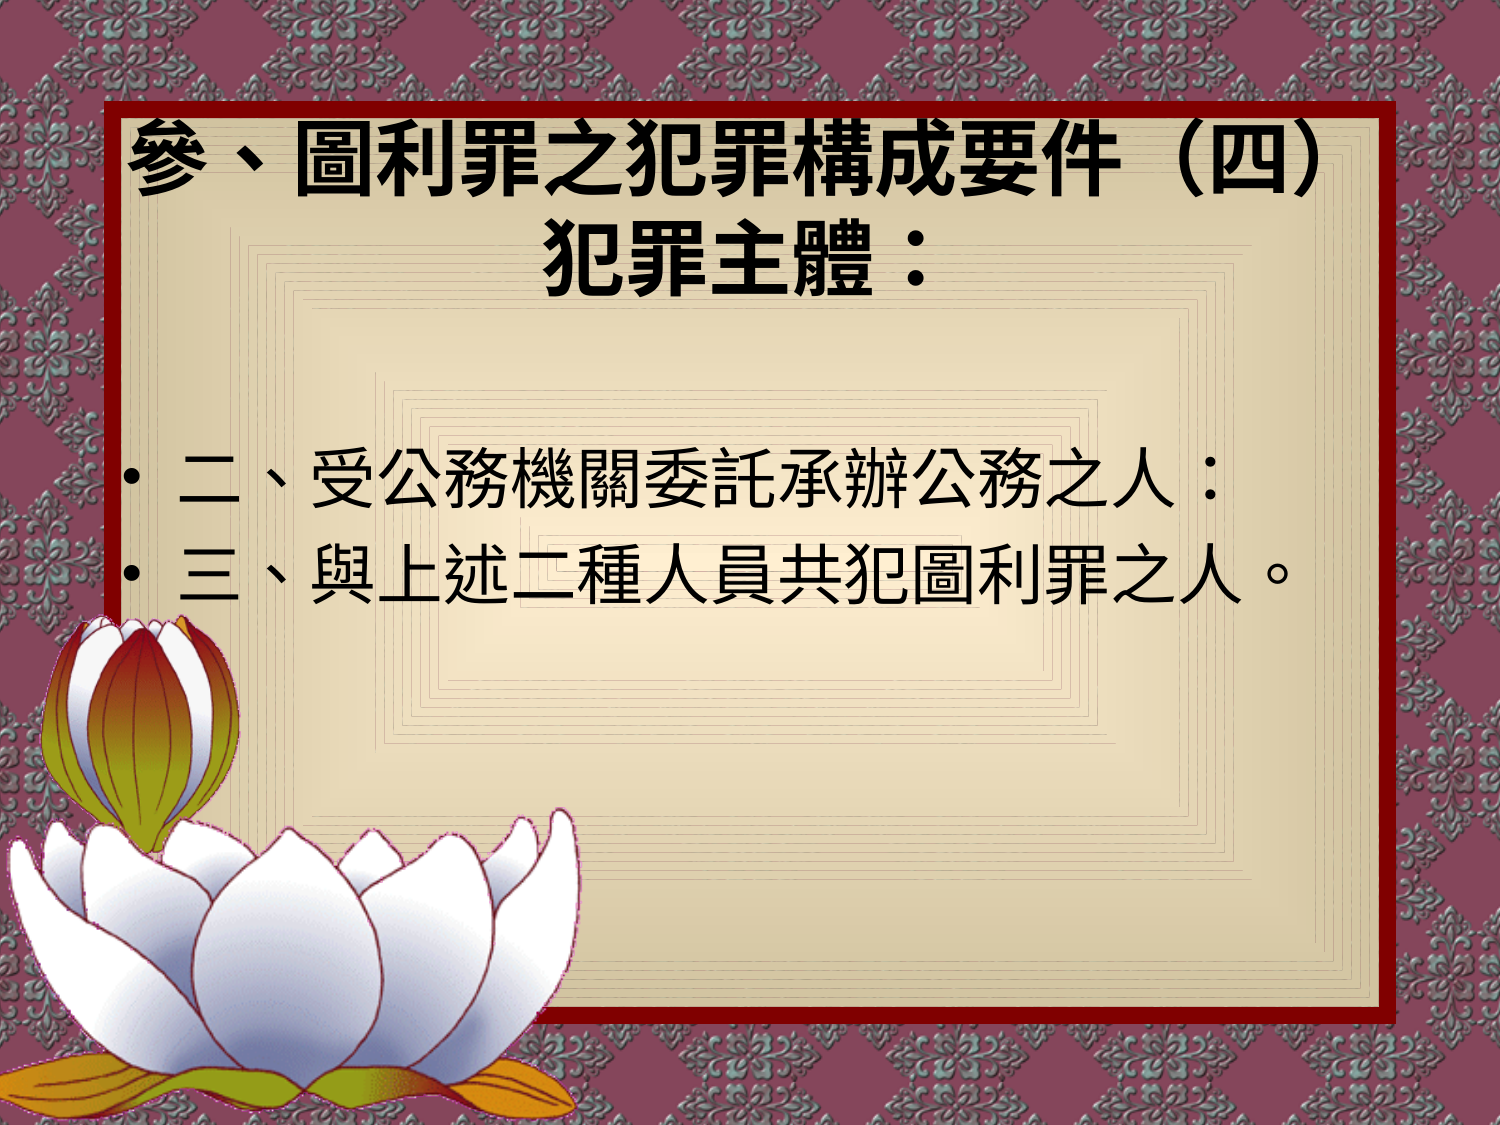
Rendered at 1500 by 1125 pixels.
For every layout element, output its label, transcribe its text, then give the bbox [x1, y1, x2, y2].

title 參、圖利罪之犯罪構成要件（四）犯罪主體： [112, 112, 1388, 300]
list 二、受公務機關委託承辦公務之人： 三、與上述二種人員共犯圖利罪之人。 [112, 324, 1388, 988]
picture [0, 0, 1500, 1125]
